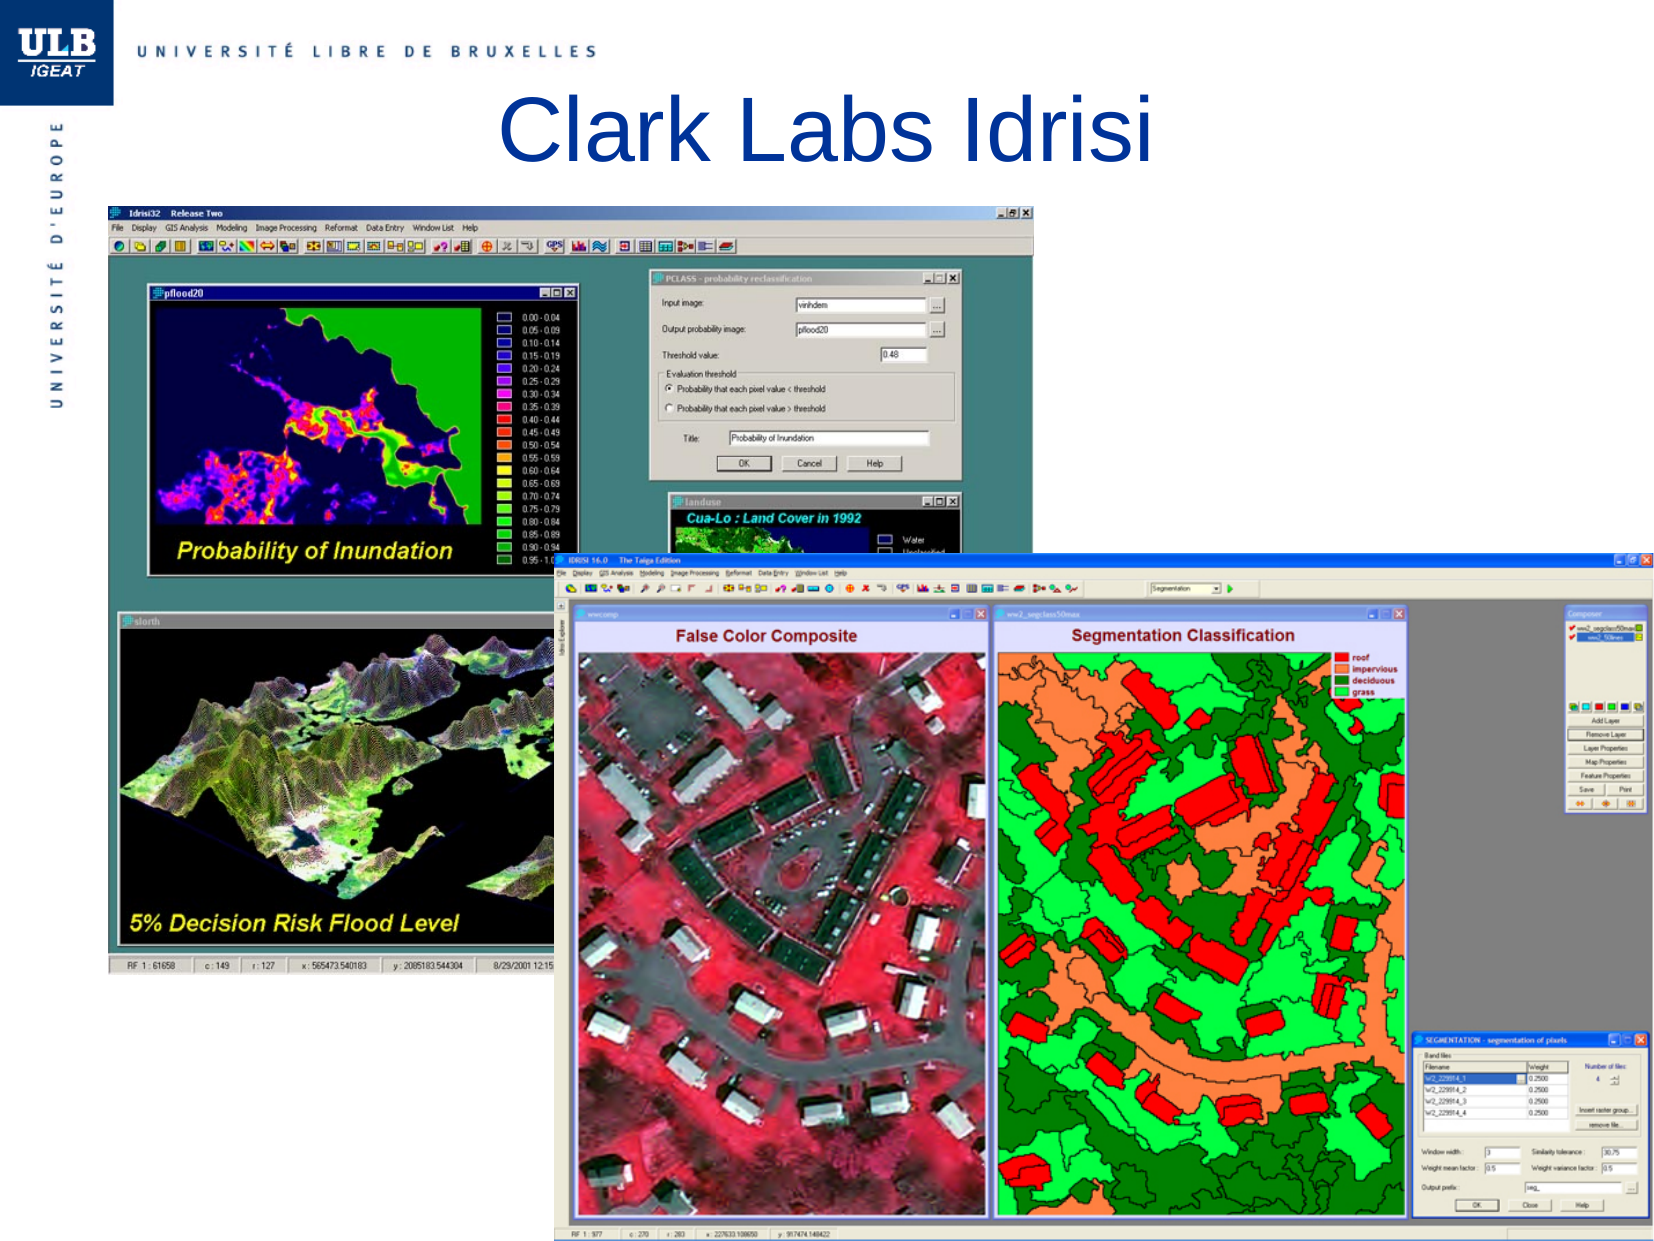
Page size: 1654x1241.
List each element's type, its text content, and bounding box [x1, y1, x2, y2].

title Clark Labs Idrisi [82, 59, 1571, 207]
picture [0, 0, 1654, 1241]
